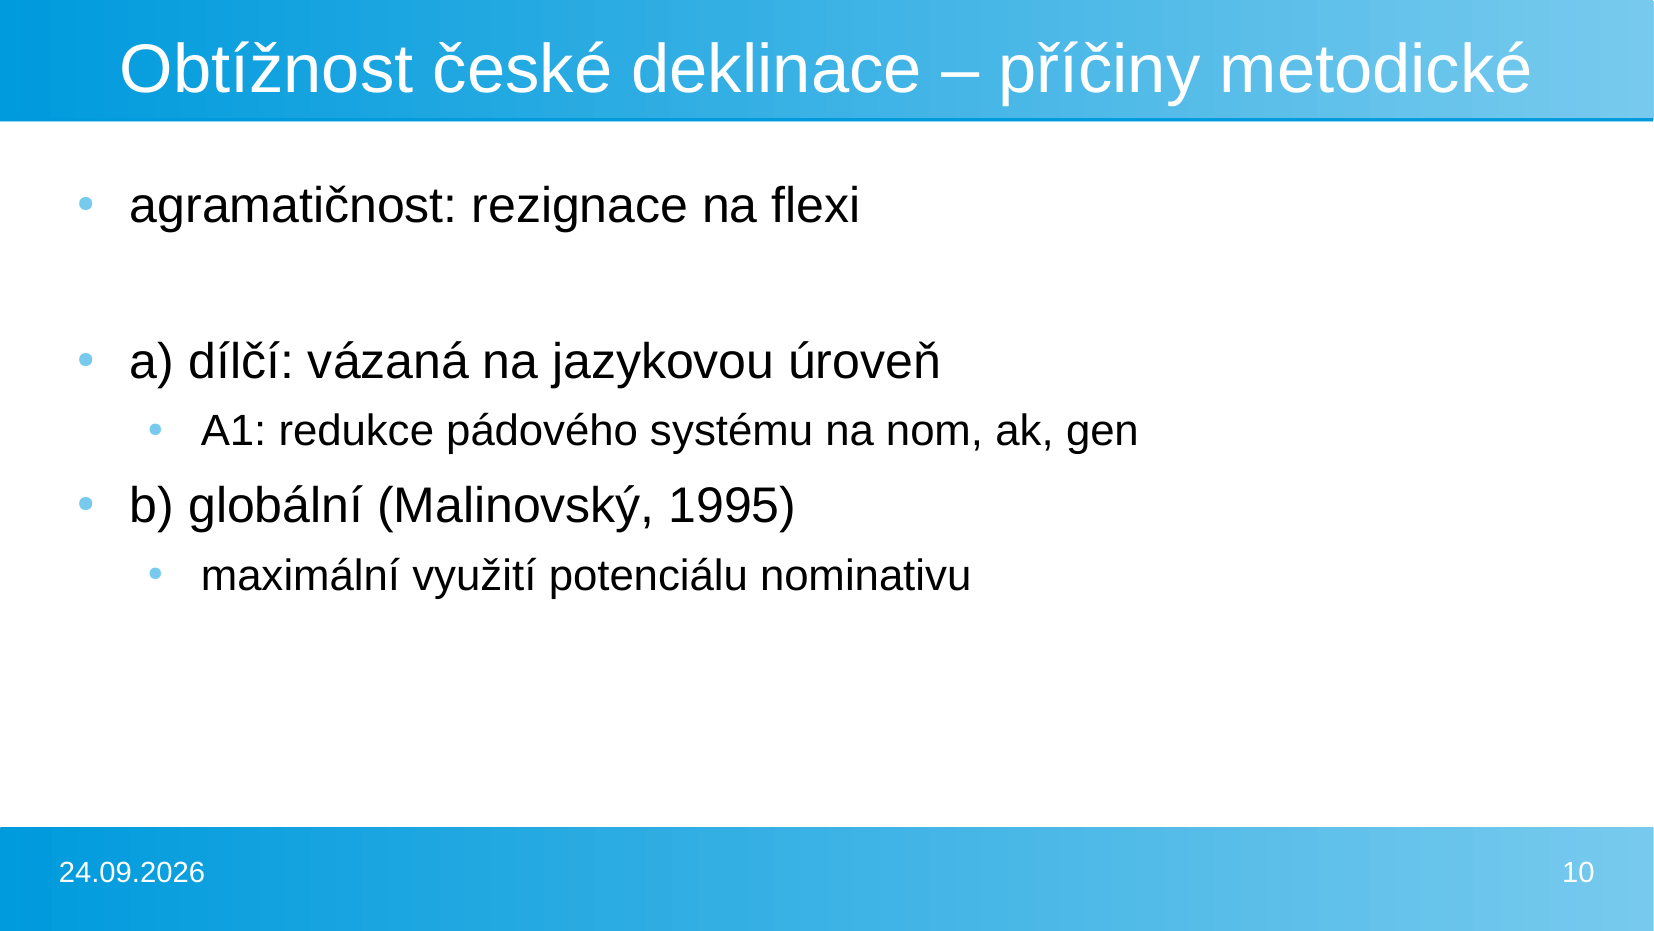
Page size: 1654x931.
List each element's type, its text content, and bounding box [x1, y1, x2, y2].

title Obtížnost české deklinace – příčiny metodické [59, 29, 1595, 108]
list agramatičnost: rezignace na flexi a) dílčí: vázaná na jazykovou úroveň A1: redukce pádového systému na nom, ak, gen b) globální (Malinovský, 1995) maximální využití potenciálu nominativu [59, 177, 1595, 768]
